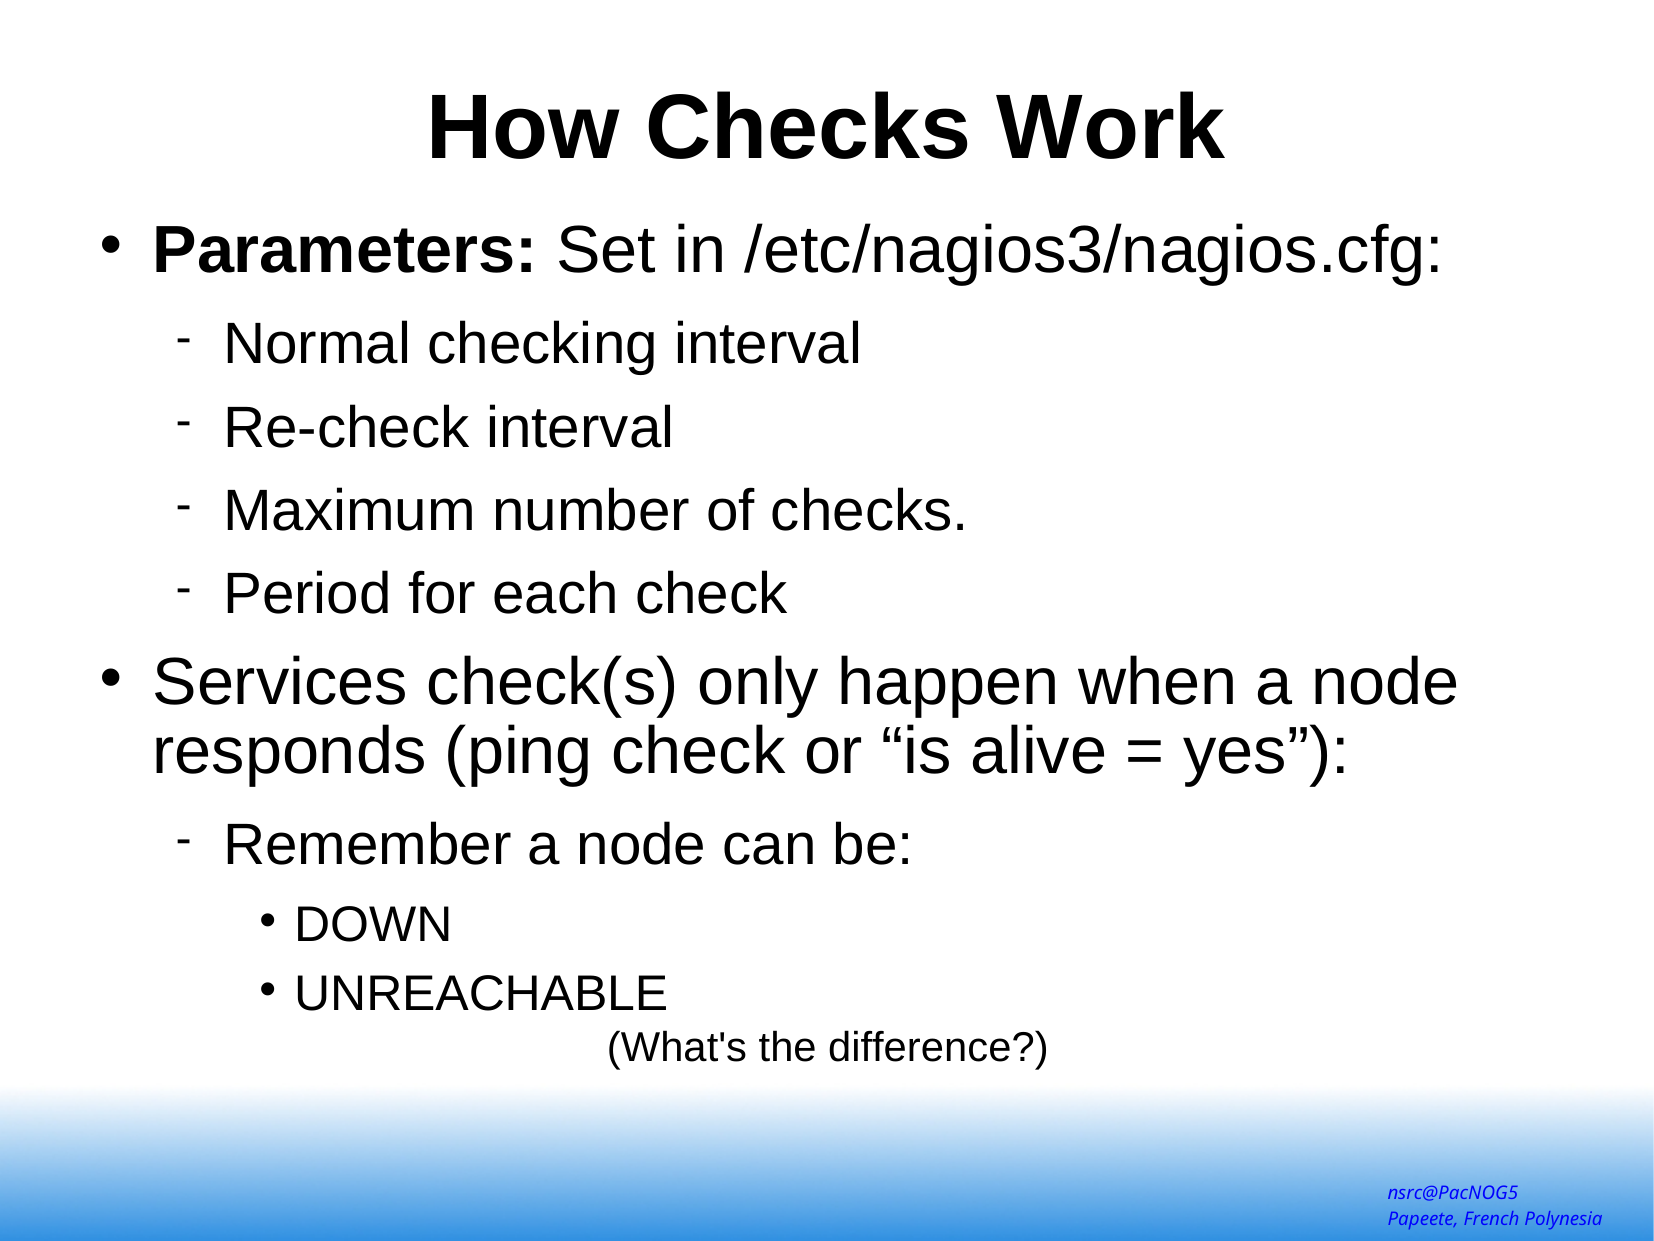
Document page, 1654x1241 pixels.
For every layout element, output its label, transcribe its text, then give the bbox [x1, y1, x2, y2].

list Parameters: Set in /etc/nagios3/nagios.cfg: Normal checking interval Re-check interval Maximum number of checks. Period for each check Services check(s) only happen when a node responds (ping check or “is alive = yes”): Remember a node can be: DOWN UNREACHABLE (What's the difference?) [82, 217, 1571, 1120]
picture [0, 1083, 1654, 1241]
title How Checks Work [82, 33, 1571, 216]
